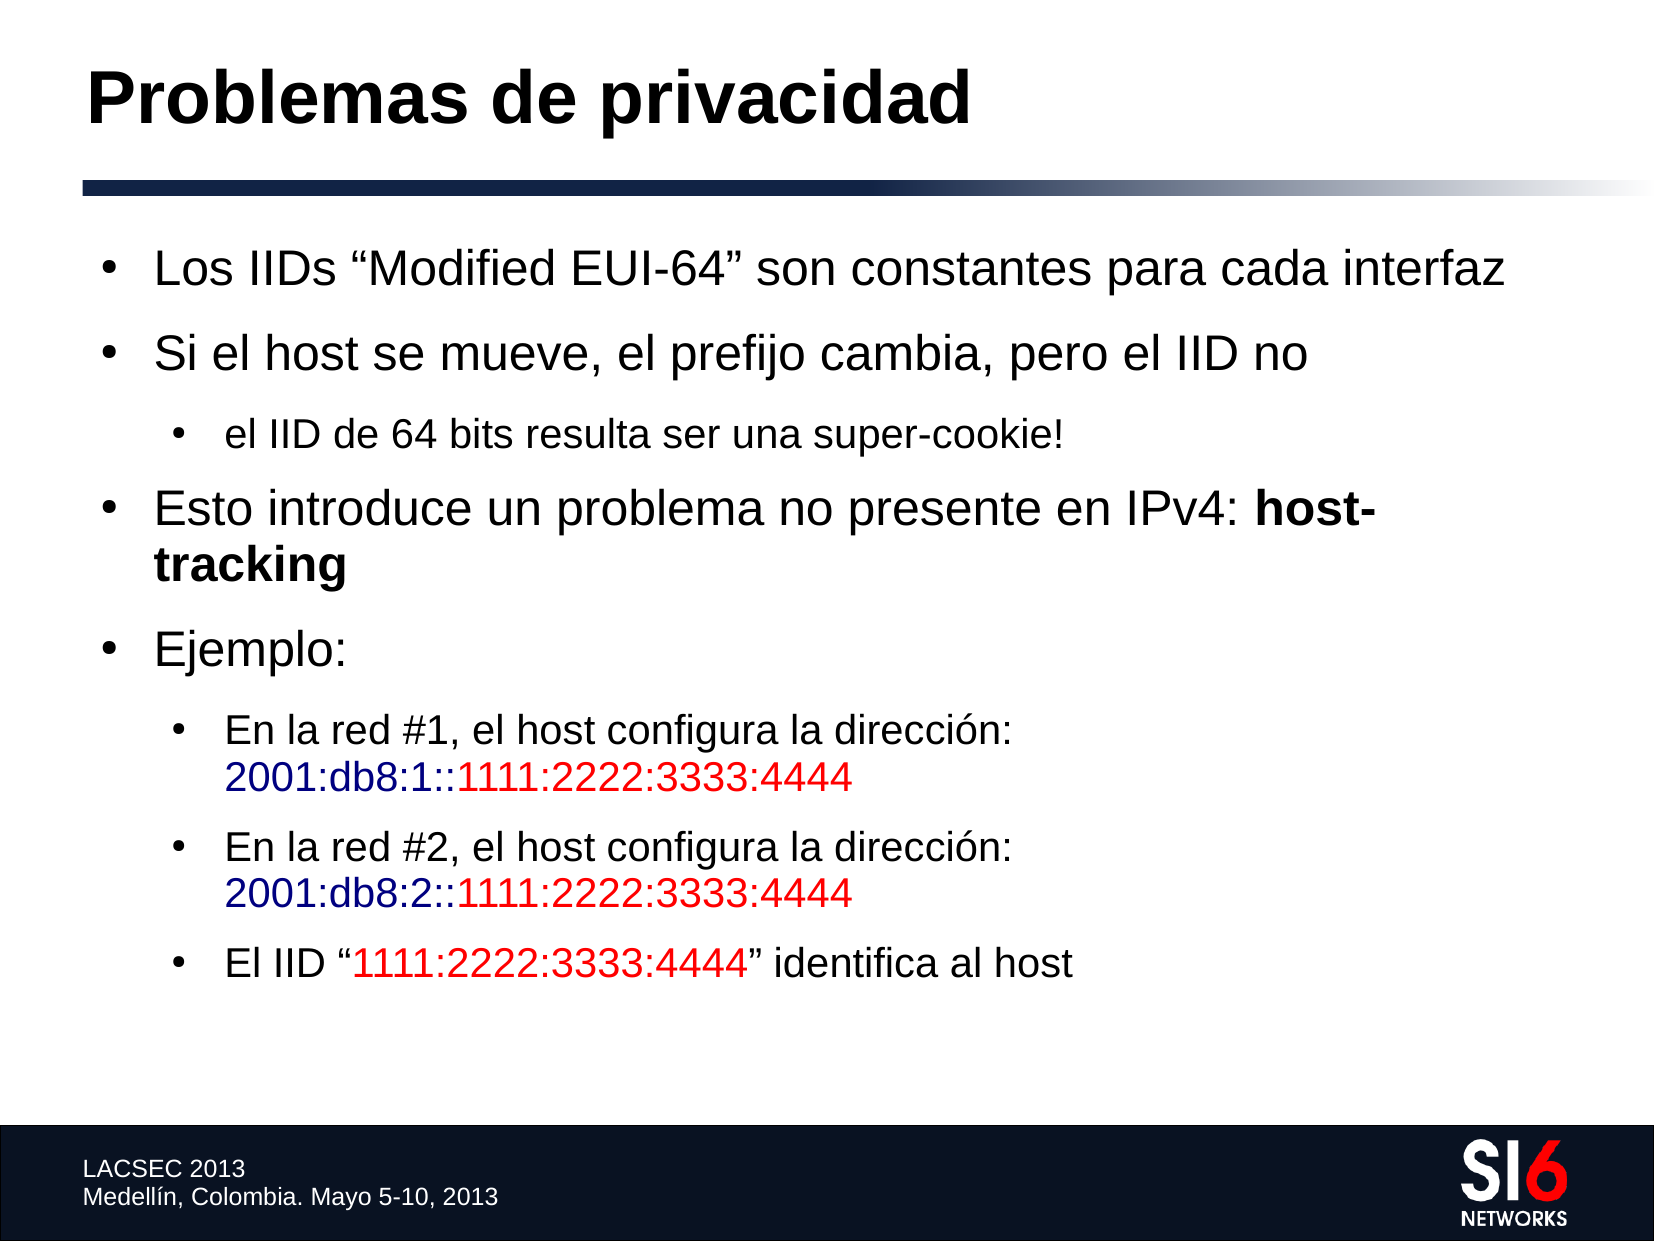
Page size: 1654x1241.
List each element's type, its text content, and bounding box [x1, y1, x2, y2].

list Los IIDs “Modified EUI-64” son constantes para cada interfaz Si el host se mueve, el prefijo cambia, pero el IID no el IID de 64 bits resulta ser una super-cookie! Esto introduce un problema no presente en IPv4: host-tracking Ejemplo: En la red #1, el host configura la dirección: 2001:db8:1::1111:2222:3333:4444 En la red #2, el host configura la dirección: 2001:db8:2::1111:2222:3333:4444 El IID “1111:2222:3333:4444” identifica al host [82, 240, 1571, 1059]
title Problemas de privacidad [86, 30, 1576, 166]
picture [1461, 1139, 1567, 1226]
